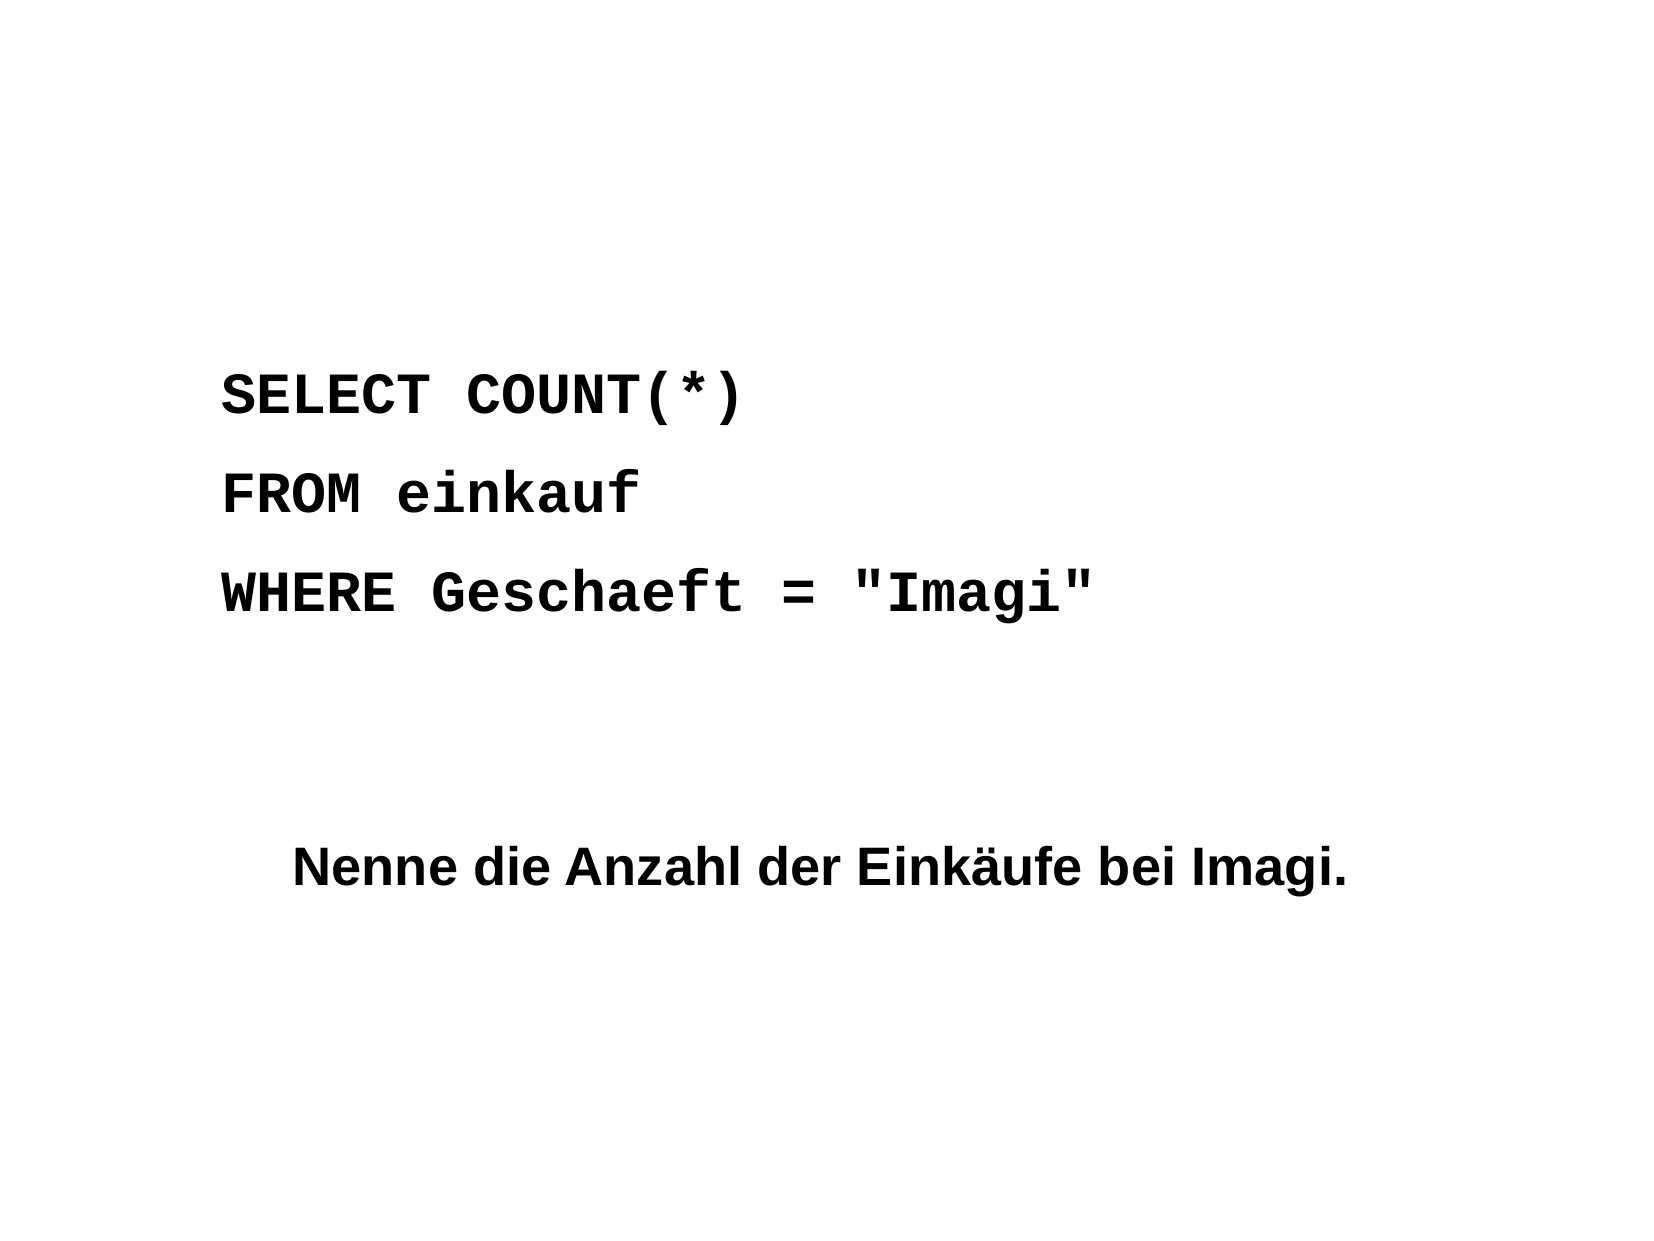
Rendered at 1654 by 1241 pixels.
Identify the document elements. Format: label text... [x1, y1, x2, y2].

text_box SELECT COUNT(*) FROM einkauf WHERE Geschaeft = "Imagi" [206, 324, 1565, 606]
title Nenne die Anzahl der Einkäufe bei Imagi. [76, 787, 1566, 945]
